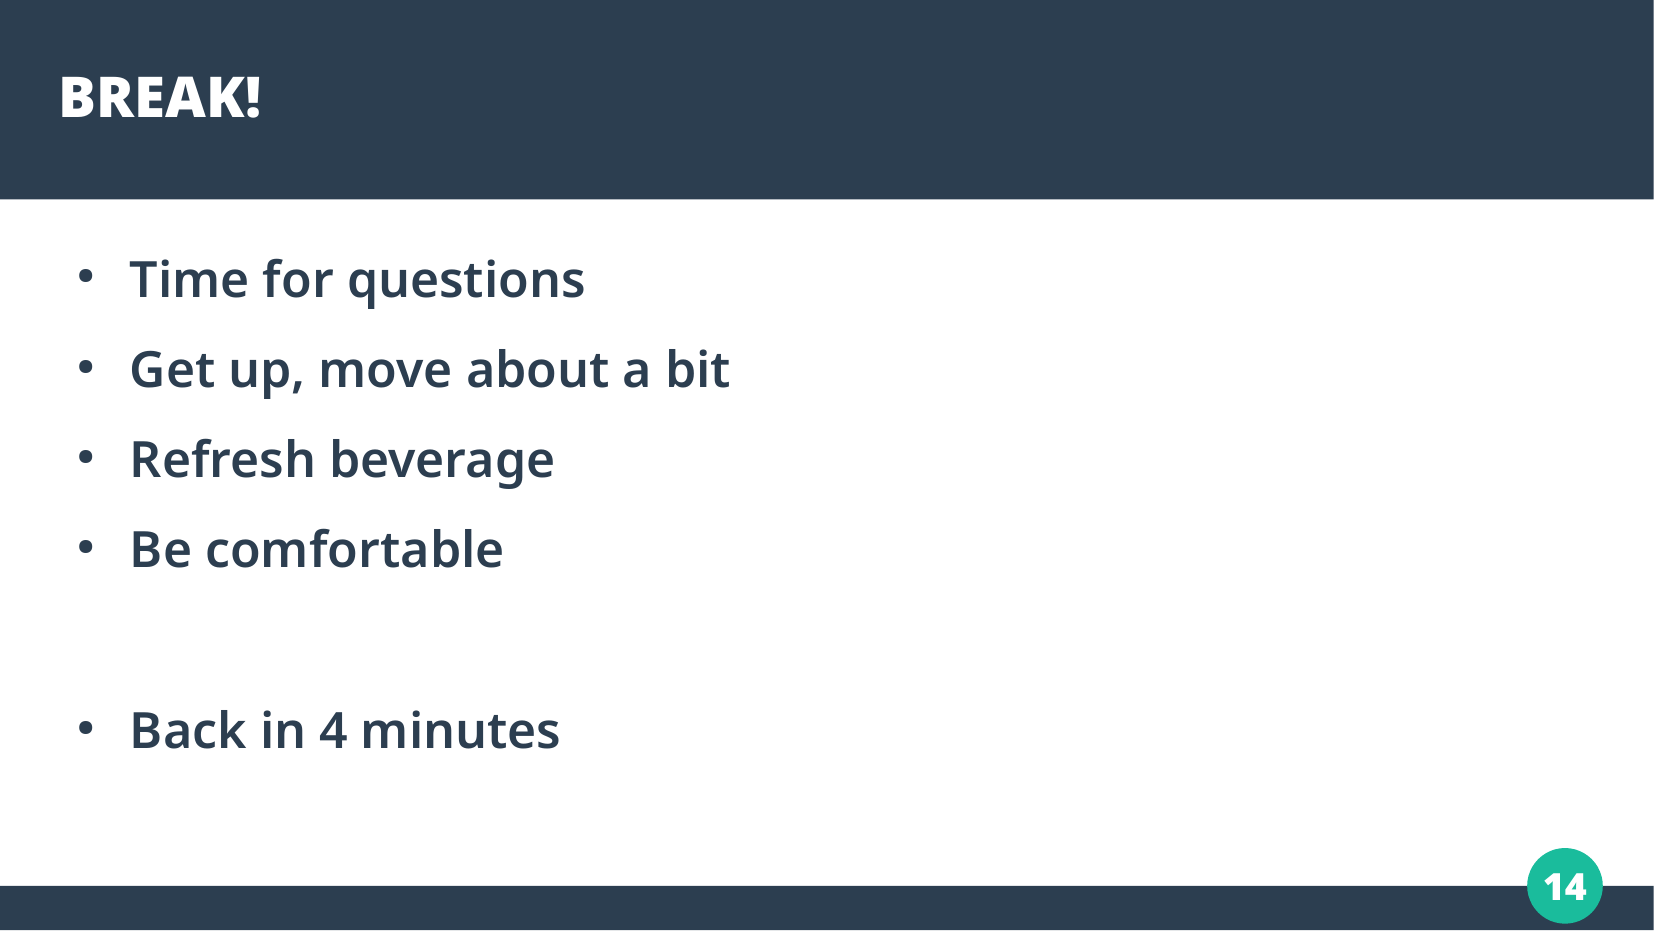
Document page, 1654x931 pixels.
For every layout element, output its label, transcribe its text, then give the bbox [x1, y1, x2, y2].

list Time for questions Get up, move about a bit Refresh beverage Be comfortable Back in 4 minutes [59, 243, 1595, 864]
title BREAK! [59, 37, 1595, 155]
